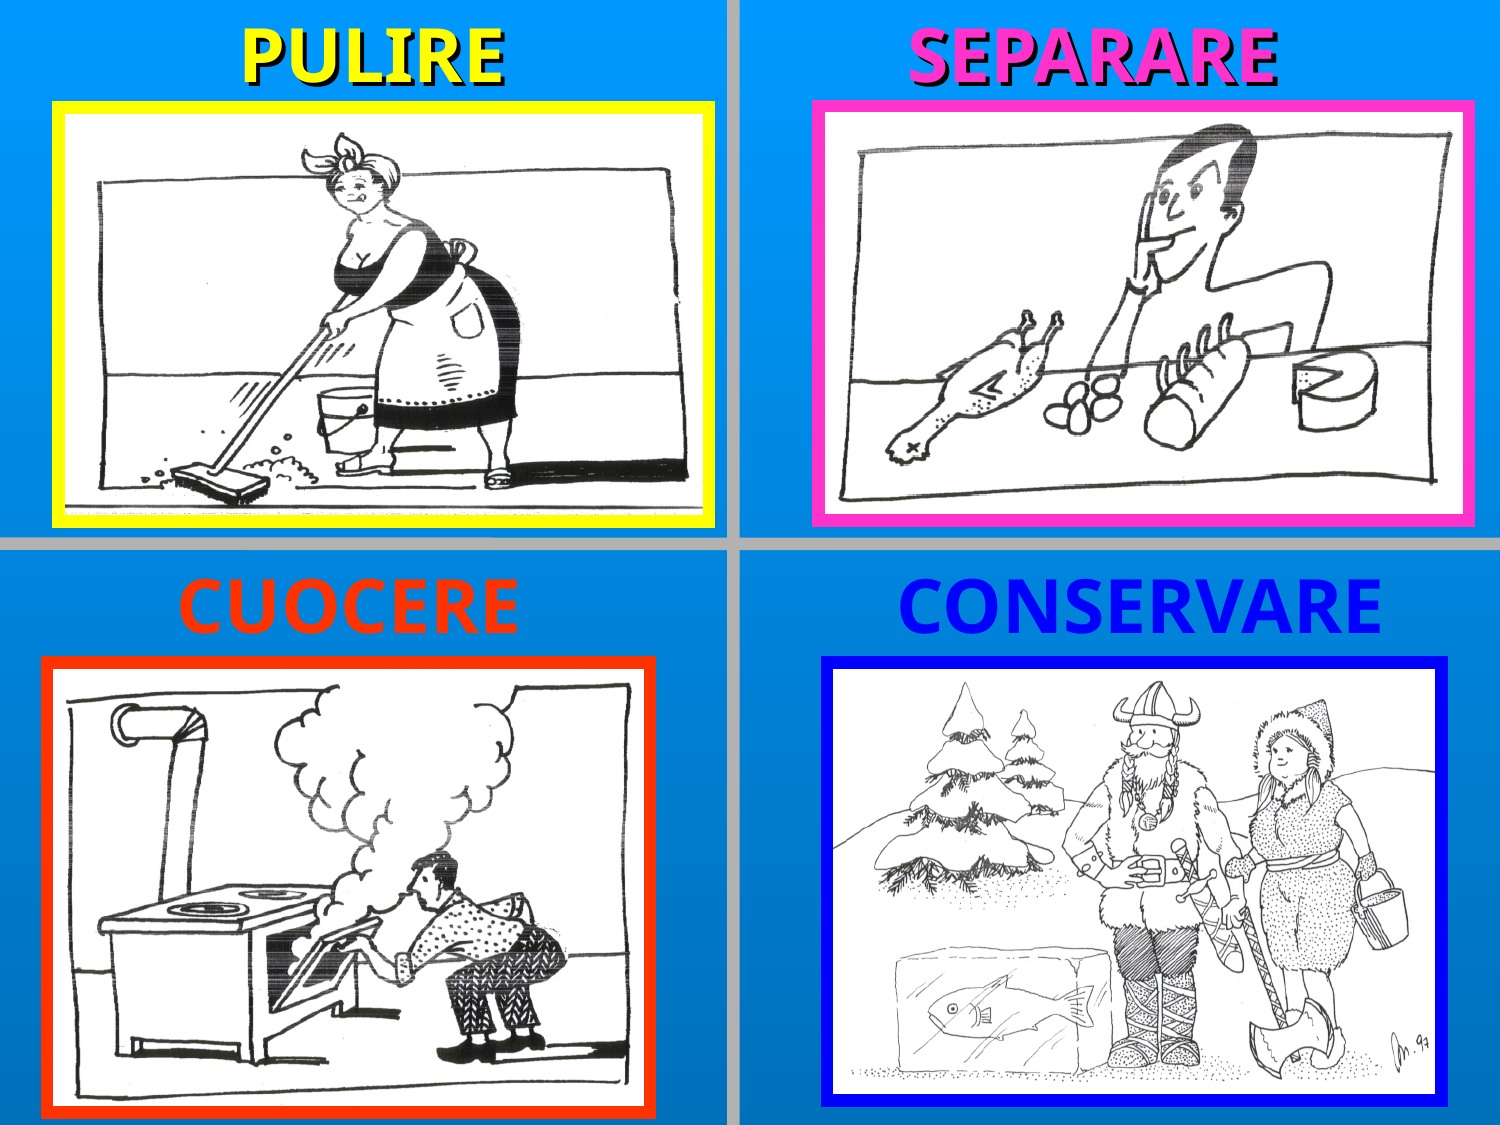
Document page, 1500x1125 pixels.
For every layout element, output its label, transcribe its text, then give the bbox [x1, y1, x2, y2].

picture [64, 113, 703, 516]
picture [53, 668, 644, 1106]
text_box PULIRE [183, 0, 562, 106]
text_box SEPARARE [809, 0, 1377, 106]
text_box CONSERVARE [868, 550, 1413, 657]
picture [825, 112, 1463, 515]
text_box CUOCERE [159, 550, 540, 657]
picture [833, 668, 1436, 1094]
